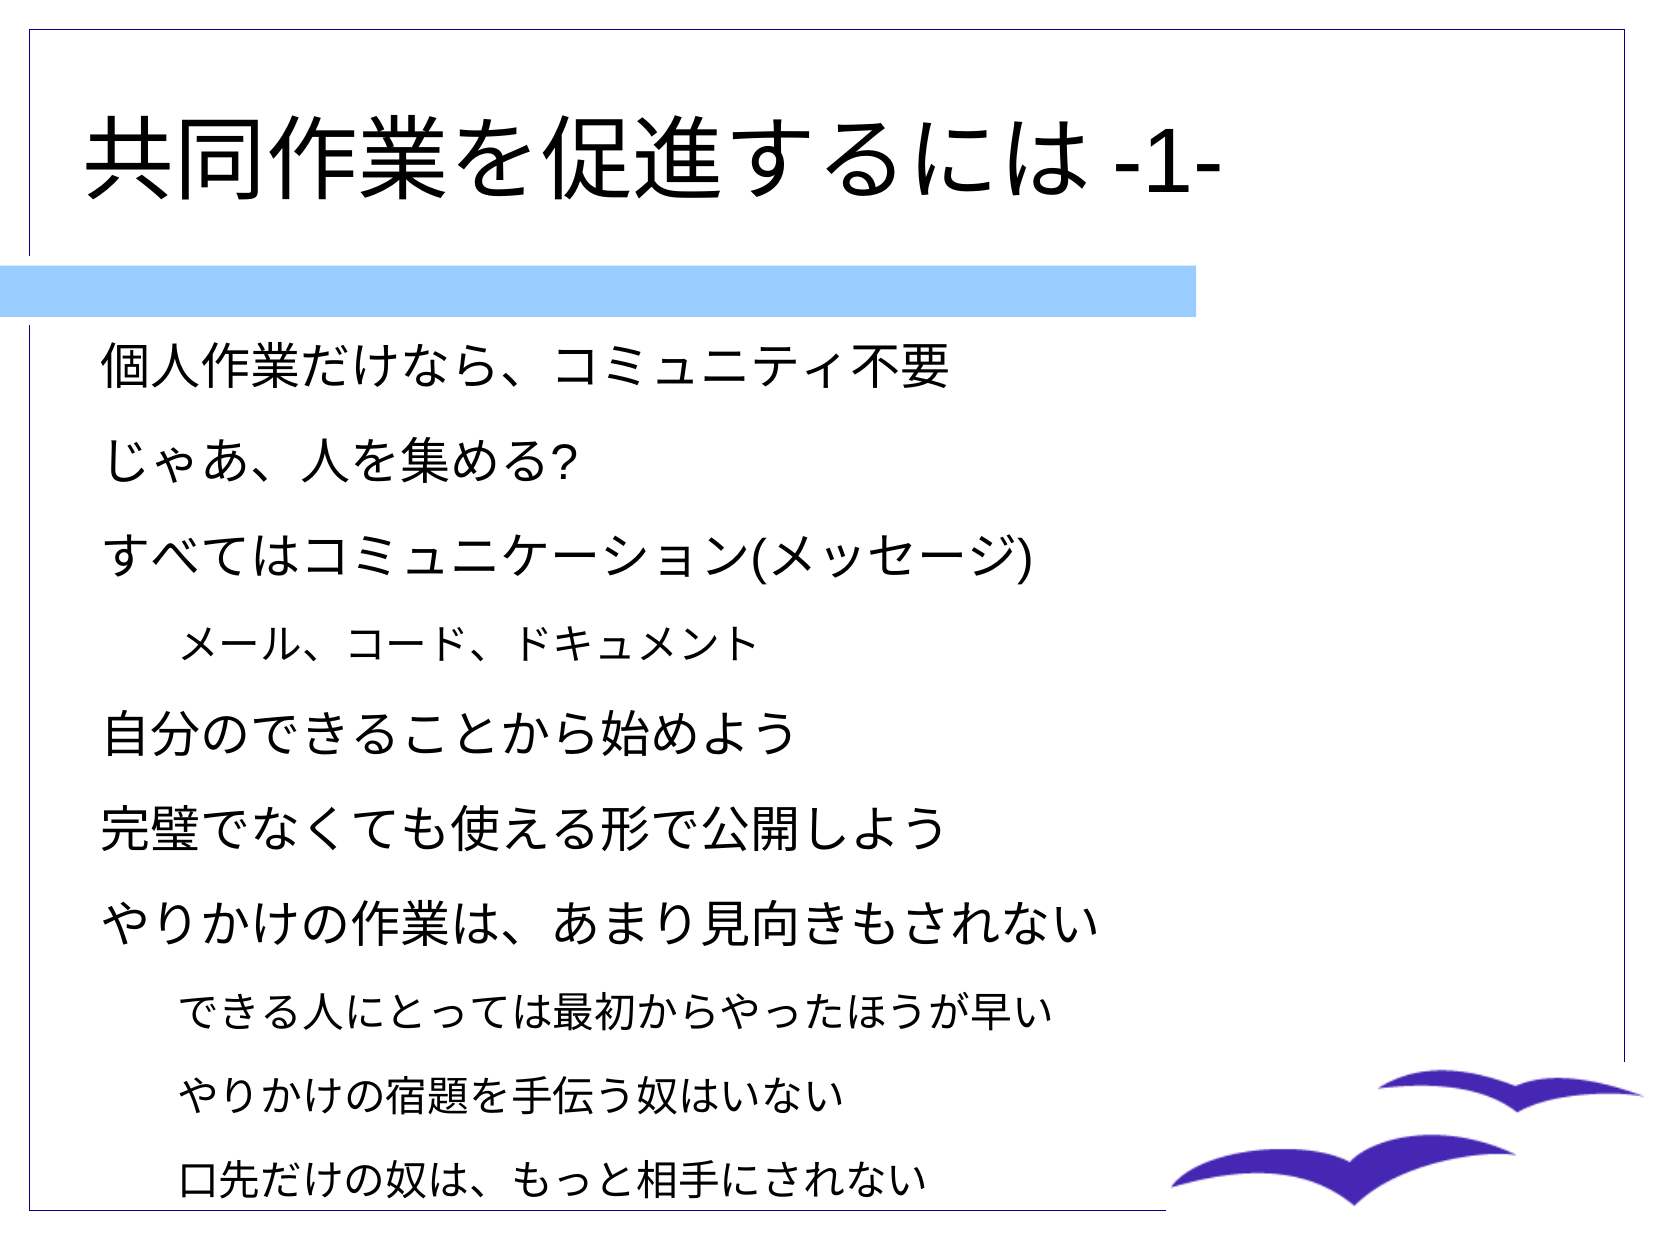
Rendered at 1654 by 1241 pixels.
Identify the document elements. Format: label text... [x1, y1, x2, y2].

picture [1166, 1062, 1654, 1211]
list 個人作業だけなら、コミュニティ不要 じゃあ、人を集める? すべてはコミュニケーション(メッセージ) メール、コード、ドキュメント 自分のできることから始めよう 完璧でなくても使える形で公開しよう やりかけの作業は、あまり見向きもされない できる人にとっては最初からやったほうが早い やりかけの宿題を手伝う奴はいない 口先だけの奴は、もっと相手にされない [82, 326, 1571, 1109]
title 共同作業を促進するには -1- [82, 49, 1571, 257]
